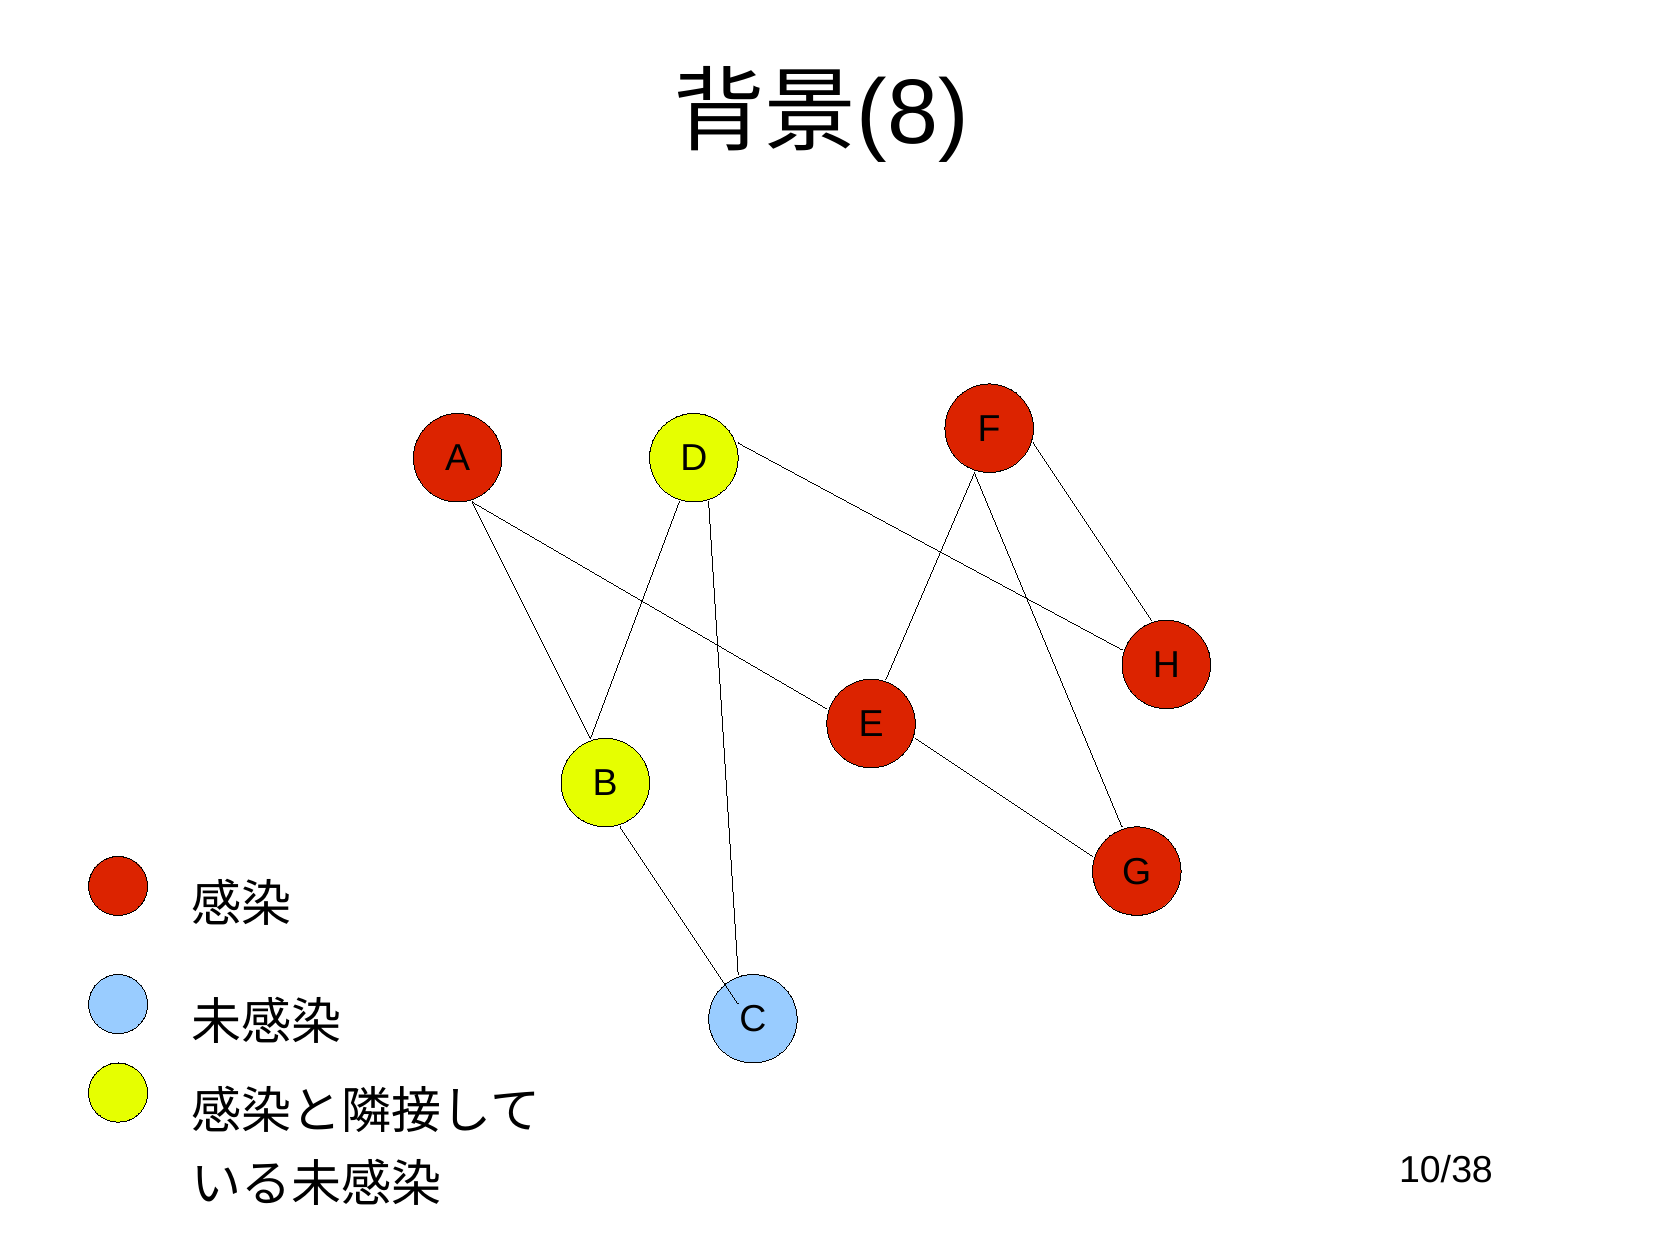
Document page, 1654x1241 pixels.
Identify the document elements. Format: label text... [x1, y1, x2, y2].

text_box B [561, 738, 650, 827]
list [82, 206, 1571, 1109]
text_box C [708, 974, 798, 1063]
text_box A [413, 413, 502, 502]
text_box 未感染 [177, 974, 384, 1040]
text_box G [1092, 826, 1182, 916]
text_box F [944, 383, 1034, 473]
text_box 感染 [177, 856, 384, 922]
text_box [88, 856, 148, 916]
text_box [88, 1062, 148, 1123]
text_box H [1122, 620, 1211, 709]
text_box [88, 974, 148, 1034]
title 背景(8) [76, 0, 1565, 208]
text_box 感染と隣接している未感染 [177, 1063, 591, 1178]
text_box D [649, 413, 739, 502]
text_box E [826, 679, 916, 768]
text_box <番号>/38 [1413, 1140, 1608, 1211]
